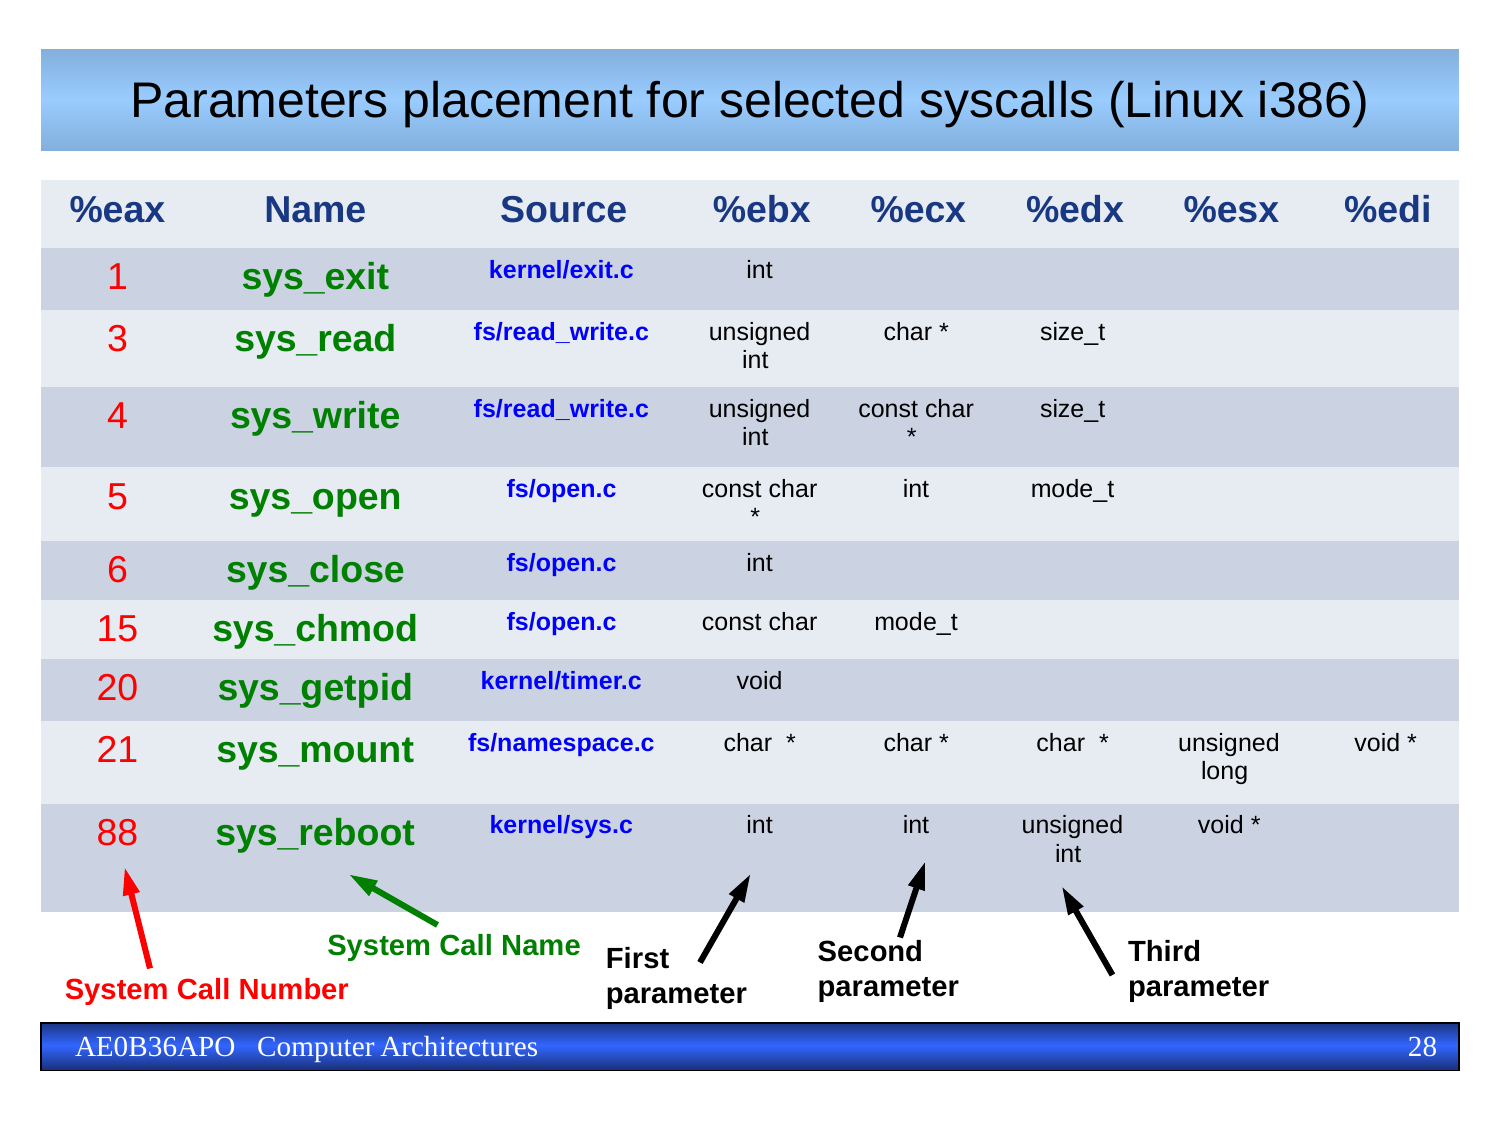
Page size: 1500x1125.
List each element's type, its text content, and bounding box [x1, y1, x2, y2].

table_header %ecx [834, 180, 990, 248]
table_cell [990, 541, 1146, 600]
table_cell sys_close [180, 541, 437, 600]
table_cell fs/read_write.c [437, 387, 677, 467]
table_cell int [677, 804, 834, 912]
table_cell kernel/sys.c [437, 804, 677, 912]
table_cell char * [834, 310, 990, 387]
table_cell sys_read [180, 310, 437, 387]
table_cell fs/open.c [437, 600, 677, 659]
table_cell kernel/timer.c [437, 659, 677, 721]
table_cell [1303, 310, 1459, 387]
table_cell 3 [41, 310, 180, 387]
table_cell [834, 659, 990, 721]
table_cell [990, 248, 1146, 310]
table_cell unsigned int [677, 310, 834, 387]
table_cell const char * [834, 387, 990, 467]
text_box Third parameter [1113, 924, 1325, 1011]
title Parameters placement for selected syscalls (Linux i386) [41, 49, 1459, 151]
table_cell int [834, 804, 990, 912]
text_box Second parameter [802, 924, 1013, 1011]
table_cell 15 [41, 600, 180, 659]
table_cell mode_t [990, 467, 1146, 541]
table_header %eax [41, 180, 180, 248]
table_header %esx [1146, 180, 1303, 248]
table_header Name [180, 180, 437, 248]
table_cell [1146, 467, 1303, 541]
table_cell sys_chmod [180, 600, 437, 659]
table_cell [1146, 248, 1303, 310]
table_cell 5 [41, 467, 180, 541]
table_cell [1303, 248, 1459, 310]
table_cell 21 [41, 721, 180, 804]
table_cell fs/open.c [437, 467, 677, 541]
table_cell int [677, 248, 834, 310]
table_cell mode_t [834, 600, 990, 659]
table_cell kernel/exit.c [437, 248, 677, 310]
table_cell char * [834, 721, 990, 804]
table_cell 88 [41, 804, 180, 912]
table_header %edx [990, 180, 1146, 248]
table_cell int [834, 467, 990, 541]
table_cell 4 [41, 387, 180, 467]
table_cell 20 [41, 659, 180, 721]
table_header Source [437, 180, 677, 248]
text_box System Call Number [49, 962, 381, 1013]
table_cell unsigned long [1146, 721, 1303, 804]
table_cell [834, 541, 990, 600]
table_cell 1 [41, 248, 180, 310]
table_header %ebx [677, 180, 834, 248]
table_cell void [677, 659, 834, 721]
table_cell [1303, 600, 1459, 659]
table_cell [990, 659, 1146, 721]
text_box System Call Name [312, 918, 597, 969]
table_cell [1146, 541, 1303, 600]
table_cell fs/open.c [437, 541, 677, 600]
table_cell [1146, 310, 1303, 387]
table_cell void * [1146, 804, 1303, 912]
table_cell [1146, 387, 1303, 467]
table_cell 6 [41, 541, 180, 600]
table_cell sys_open [180, 467, 437, 541]
table_cell sys_mount [180, 721, 437, 804]
table_cell size_t [990, 387, 1146, 467]
table_cell [1303, 467, 1459, 541]
text_box First parameter [591, 931, 826, 1017]
table_cell int [677, 541, 834, 600]
table_cell size_t [990, 310, 1146, 387]
table_cell char * [677, 721, 834, 804]
table_cell sys_exit [180, 248, 437, 310]
table_cell sys_getpid [180, 659, 437, 721]
table_cell fs/read_write.c [437, 310, 677, 387]
table_cell const char [677, 600, 834, 659]
table_header %edi [1303, 180, 1459, 248]
table_cell char * [990, 721, 1146, 804]
table_cell void * [1303, 721, 1459, 804]
table_cell [1303, 541, 1459, 600]
table_cell unsigned int [990, 804, 1146, 912]
table_cell const char * [677, 467, 834, 541]
table_cell [1303, 659, 1459, 721]
table_cell [1146, 600, 1303, 659]
table_cell unsigned int [677, 387, 834, 467]
table_cell [834, 248, 990, 310]
table_cell sys_reboot [180, 804, 437, 912]
table_cell fs/namespace.c [437, 721, 677, 804]
table_cell [1146, 659, 1303, 721]
table_cell sys_write [180, 387, 437, 467]
table_cell [990, 600, 1146, 659]
table_cell [1303, 387, 1459, 467]
table_cell [1303, 804, 1459, 912]
